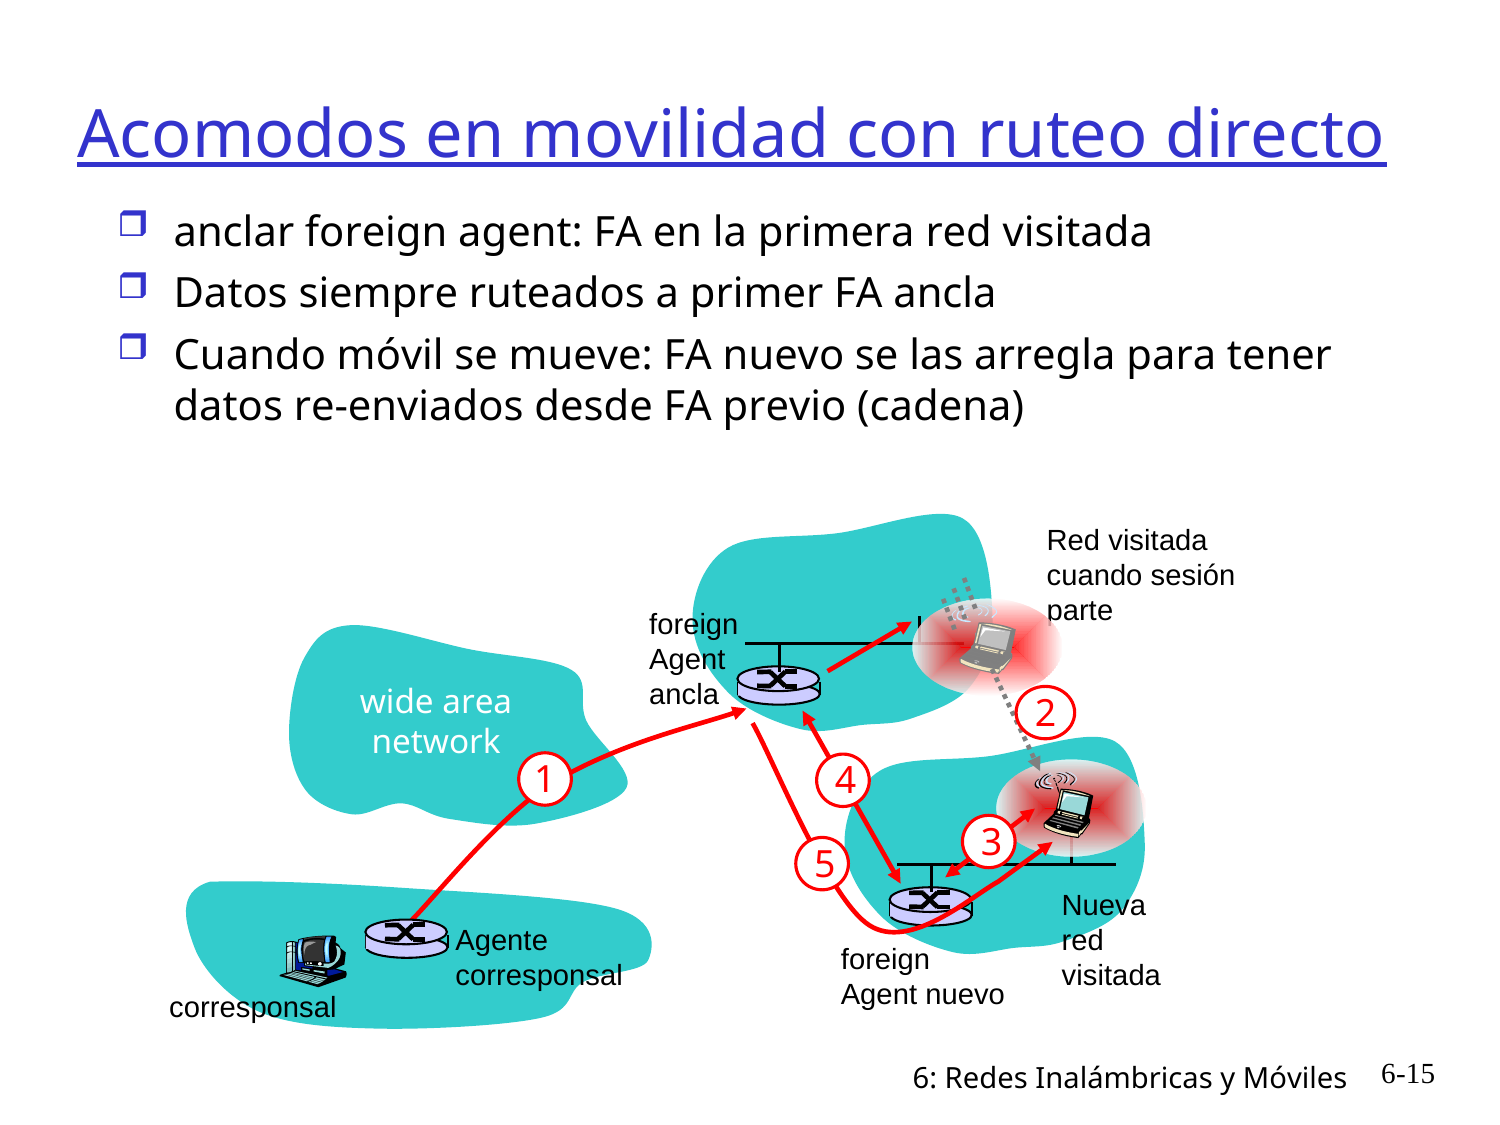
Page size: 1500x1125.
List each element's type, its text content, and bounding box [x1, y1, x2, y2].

text_box Red visitada cuando sesión parte [1031, 514, 1303, 635]
text_box [695, 513, 1063, 732]
text_box 2 [1019, 681, 1072, 742]
chart [1034, 771, 1094, 839]
text_box [289, 625, 610, 826]
text_box Agente corresponsal [440, 913, 705, 1000]
list anclar foreign agent: FA en la primera red visitada Datos siempre ruteados a primer FA ancla Cuando móvil se mueve: FA nuevo se las arregla para tener datos re-enviados desde FA previo (cadena) [102, 197, 1378, 468]
text_box foreign Agent nuevo [826, 932, 1084, 1019]
text_box corresponsal [154, 980, 426, 1032]
text_box 1 [519, 747, 571, 809]
title Acomodos en movilidad con ruteo directo [62, 37, 1473, 225]
text_box 4 [820, 748, 872, 810]
text_box [795, 851, 799, 877]
text_box 3 [966, 810, 1018, 871]
text_box wide area network [317, 672, 556, 768]
text_box [816, 767, 820, 794]
text_box foreign Agent ancla [634, 597, 797, 718]
text_box 5 [799, 832, 851, 893]
text_box Nueva red visitada [1046, 878, 1197, 999]
text_box [504, 756, 628, 826]
chart [279, 935, 348, 980]
text_box [185, 881, 629, 1029]
text_box [845, 736, 1147, 932]
